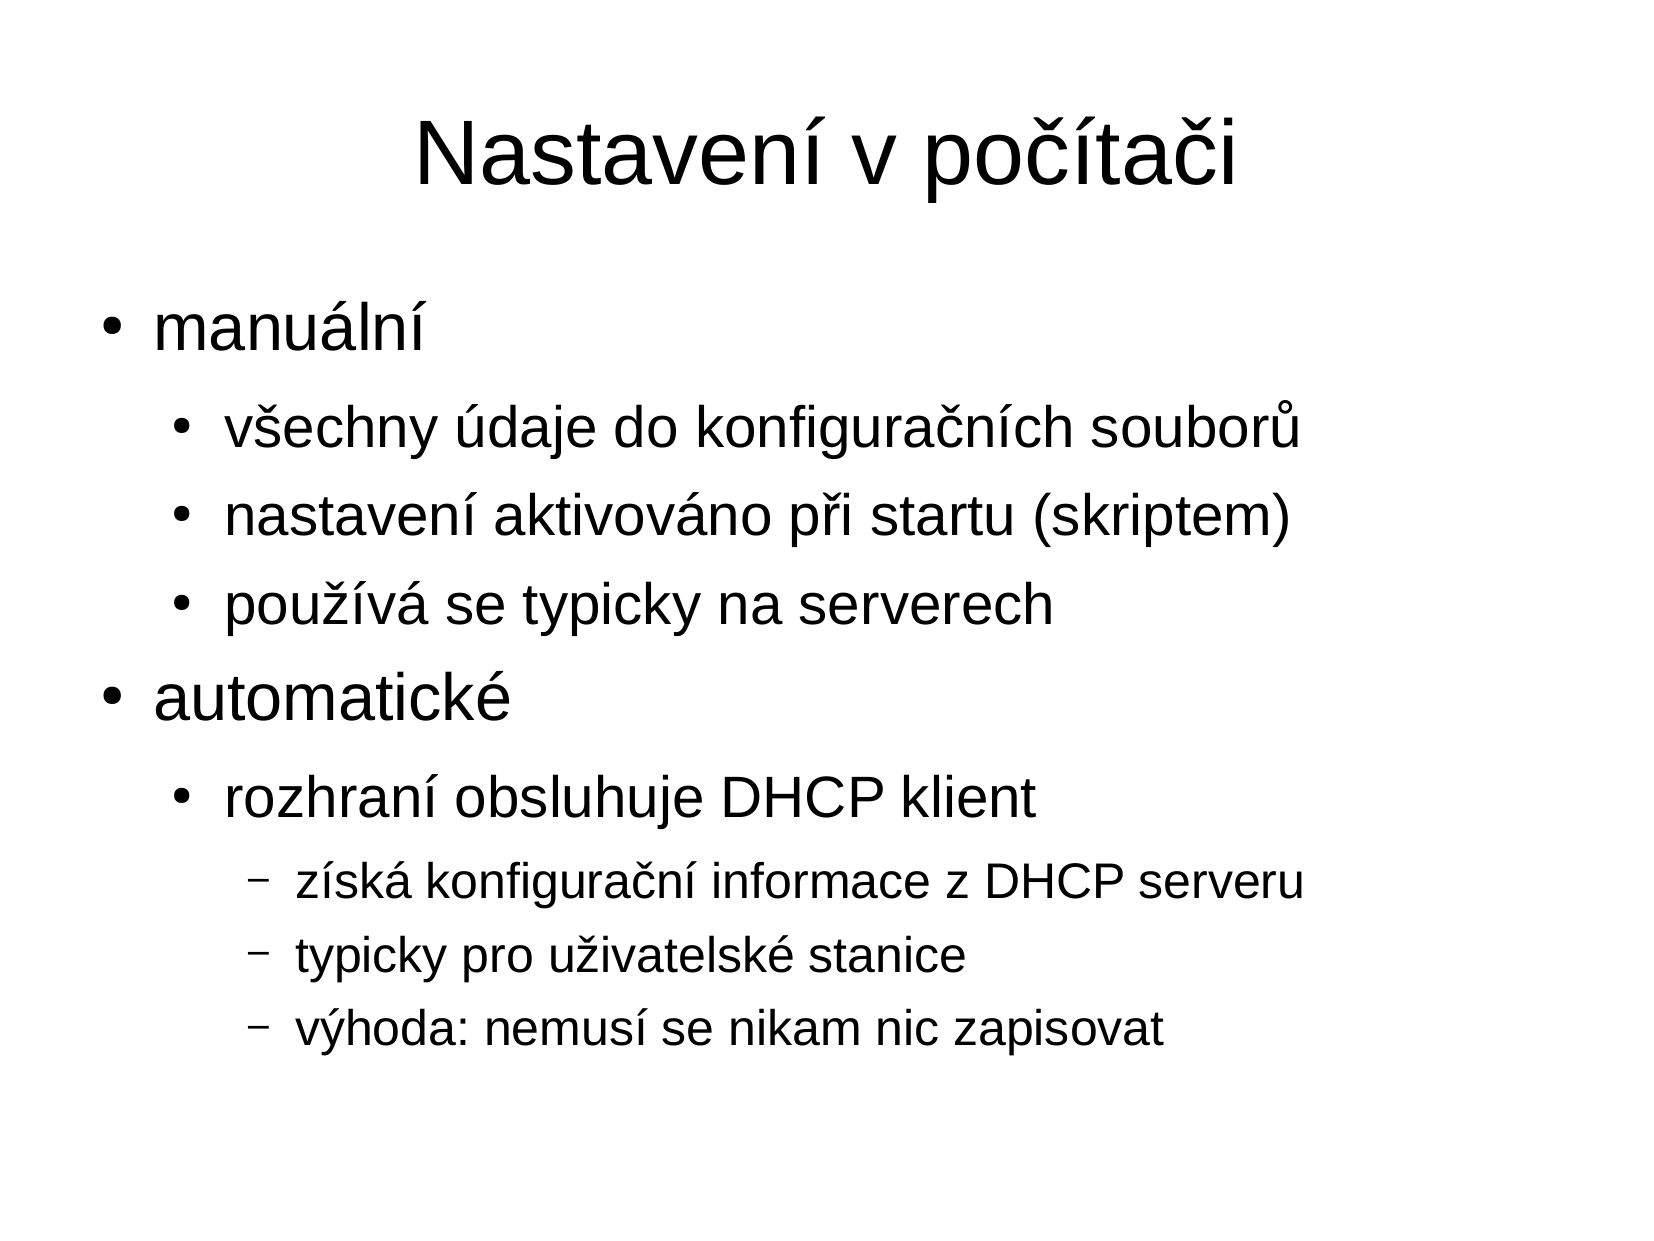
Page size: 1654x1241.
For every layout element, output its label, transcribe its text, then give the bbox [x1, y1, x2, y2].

list manuální všechny údaje do konfiguračních souborů nastavení aktivováno při startu (skriptem) používá se typicky na serverech automatické rozhraní obsluhuje DHCP klient získá konfigurační informace z DHCP serveru typicky pro uživatelské stanice výhoda: nemusí se nikam nic zapisovat [82, 290, 1571, 1094]
title Nastavení v počítači [82, 56, 1571, 250]
